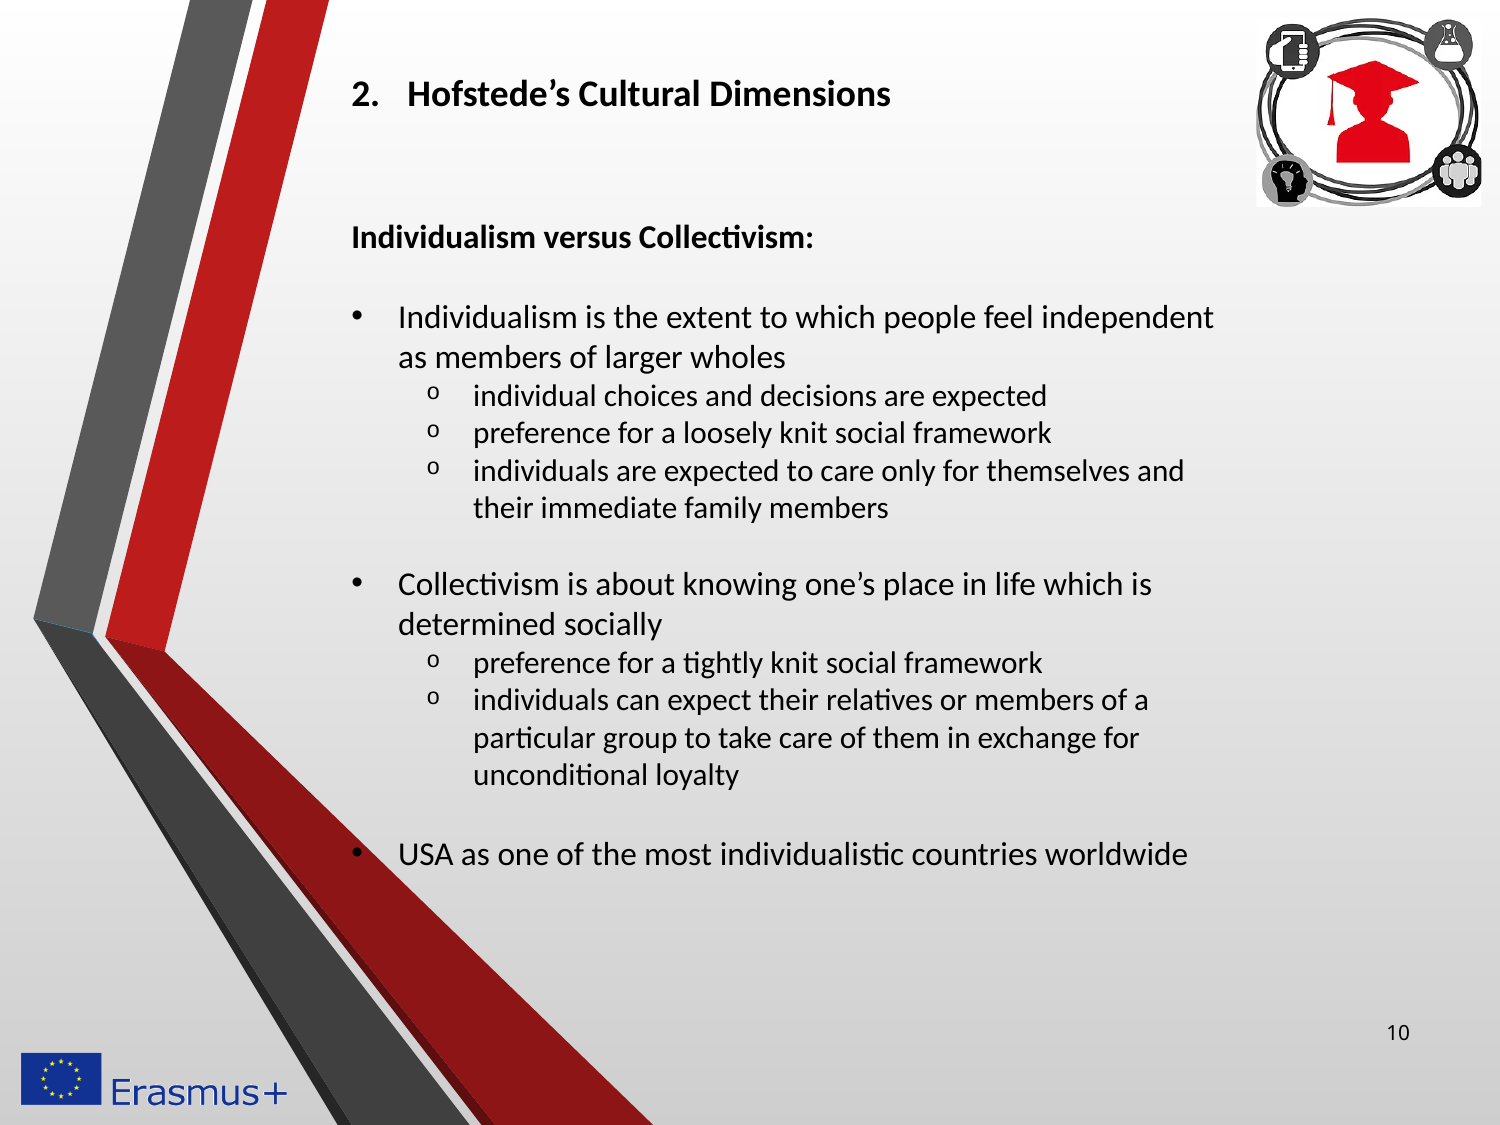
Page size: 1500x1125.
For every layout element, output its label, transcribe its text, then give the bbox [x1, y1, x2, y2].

slide_number <numer> [1357, 1003, 1425, 1064]
text_box Individualism versus Collectivism: Individualism is the extent to which people feel independent as members of larger wholes individual choices and decisions are expected preference for a loosely knit social framework individuals are expected to care only for themselves and their immediate family members Collectivism is about knowing one’s place in life which is determined socially preference for a tightly knit social framework individuals can expect their relatives or members of a particular group to take care of them in exchange for unconditional loyalty USA as one of the most individualistic countries worldwide [336, 208, 1258, 920]
chart [1257, 19, 1483, 209]
picture [1256, 18, 1482, 207]
picture [5, 1037, 302, 1120]
text_box Hofstede’s Cultural Dimensions [336, 61, 1247, 122]
